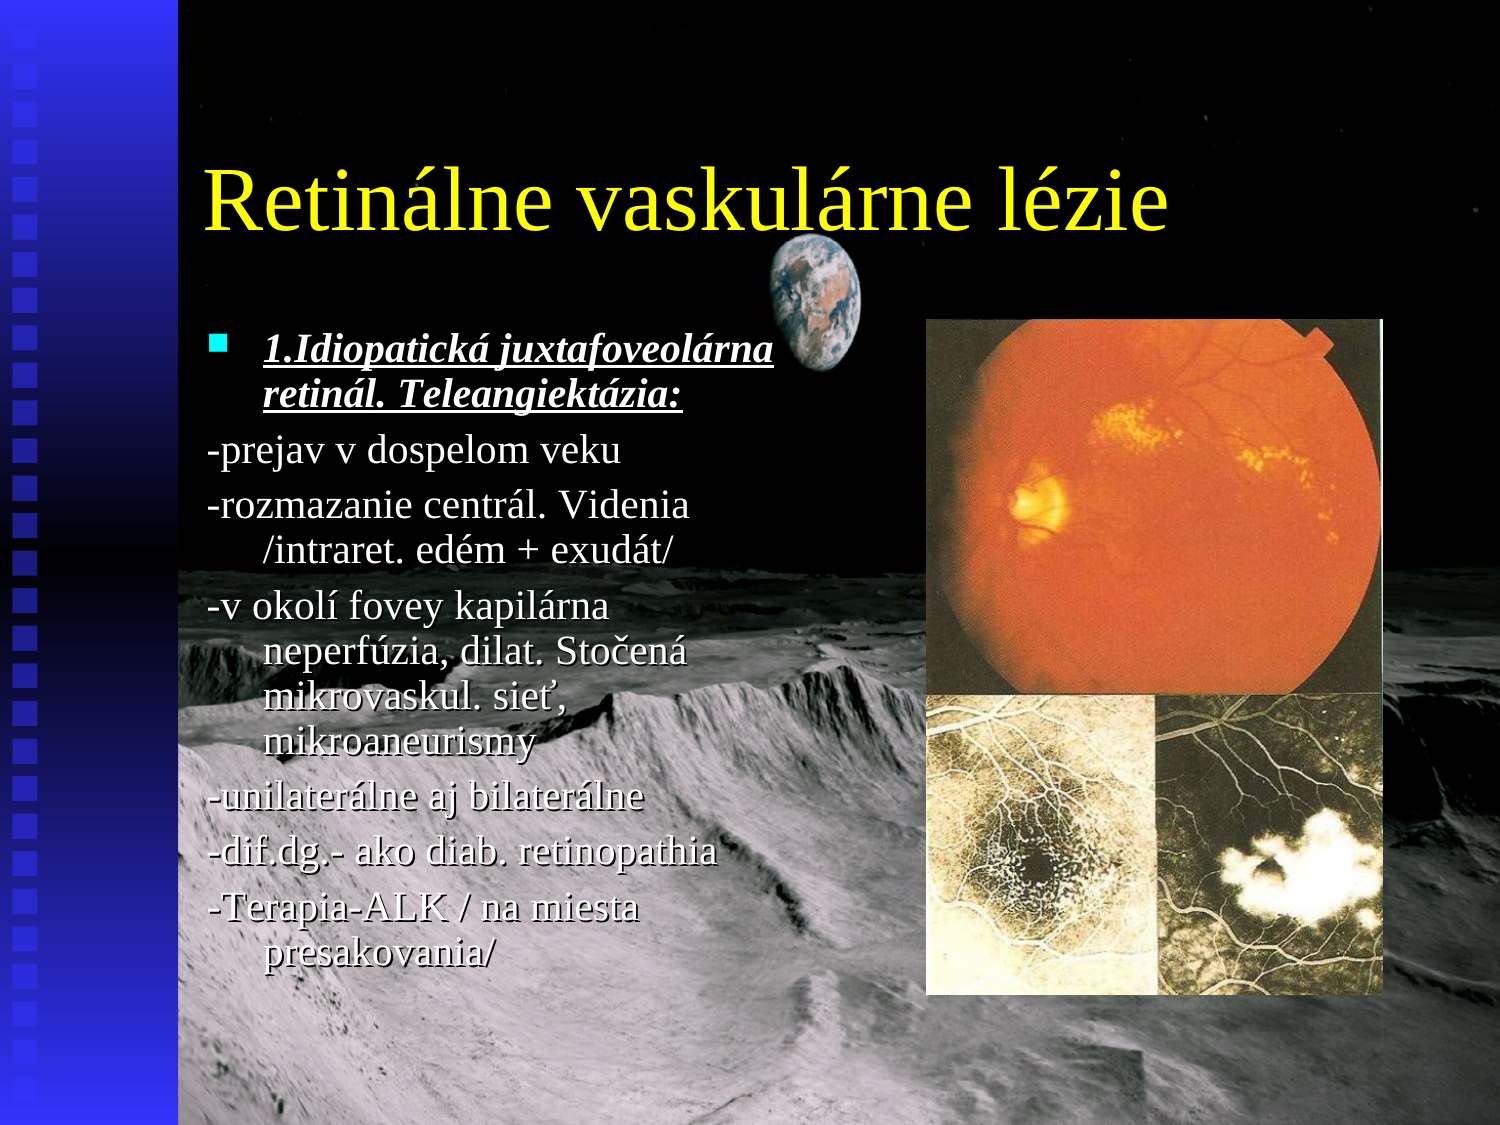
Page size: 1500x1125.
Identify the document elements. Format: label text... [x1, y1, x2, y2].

list 1.Idiopatická juxtafoveolárna retinál. Teleangiektázia: -prejav v dospelom veku -rozmazanie centrál. Videnia /intraret. edém + exudát/ -v okolí fovey kapilárna neperfúzia, dilat. Stočená mikrovaskul. sieť, mikroaneurismy -unilaterálne aj bilaterálne -dif.dg.- ako diab. retinopathia -Terapia-ALK / na miesta presakovania/ [191, 319, 817, 995]
picture [0, 0, 1500, 1125]
title Retinálne vaskulárne lézie [187, 99, 1463, 288]
